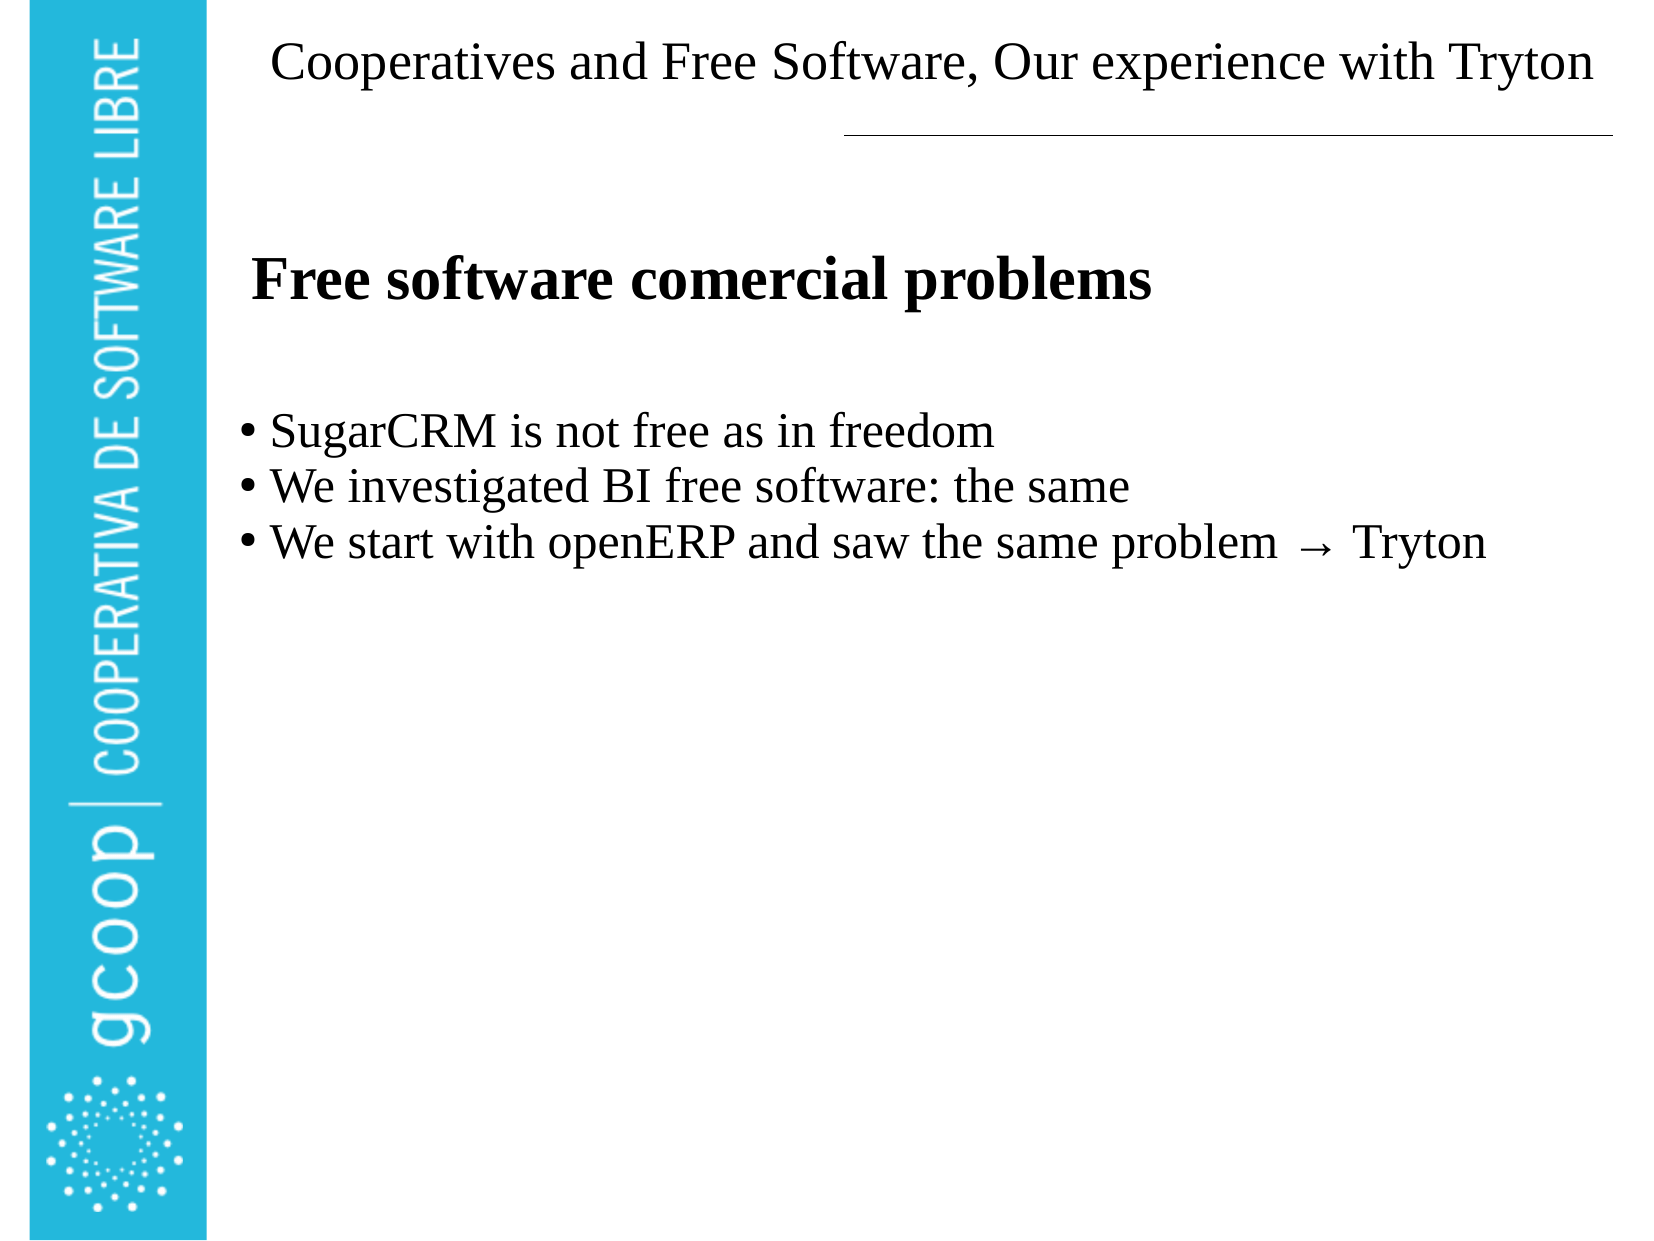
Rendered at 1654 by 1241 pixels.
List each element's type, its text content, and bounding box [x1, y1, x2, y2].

text_box Cooperatives and Free Software, Our experience with Tryton [242, 23, 1625, 104]
text_box SugarCRM is not free as in freedom We investigated BI free software: the same We start with openERP and saw the same problem → Tryton [224, 395, 1595, 715]
picture [46, 38, 183, 1212]
text_box Free software comercial problems [236, 236, 1211, 333]
text_box [29, 0, 207, 1241]
